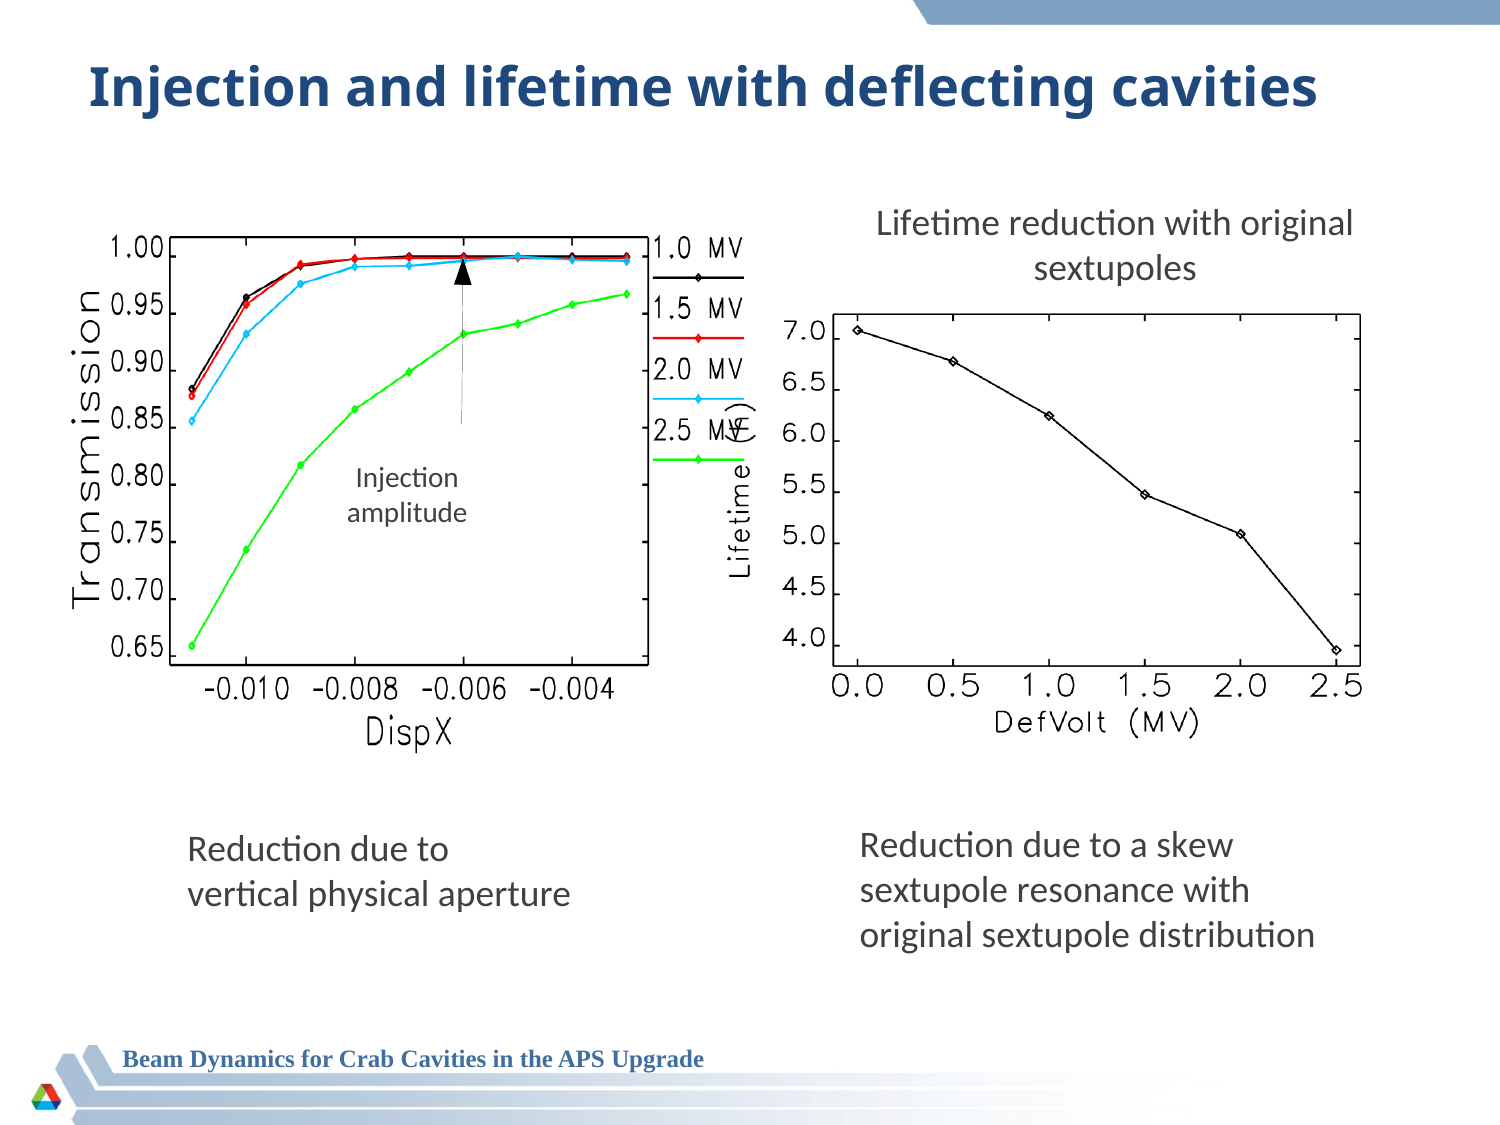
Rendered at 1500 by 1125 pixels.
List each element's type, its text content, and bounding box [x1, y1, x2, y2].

picture [0, 1037, 1500, 1125]
text_box Reduction due to a skew sextupole resonance with original sextupole distribution [844, 812, 1437, 963]
text_box Reduction due to vertical physical aperture [172, 817, 683, 922]
picture [69, 232, 1473, 758]
picture [0, 0, 1500, 26]
title Injection and lifetime with deflecting cavities [75, 45, 1426, 233]
text_box Lifetime reduction with original sextupoles [861, 190, 1411, 296]
